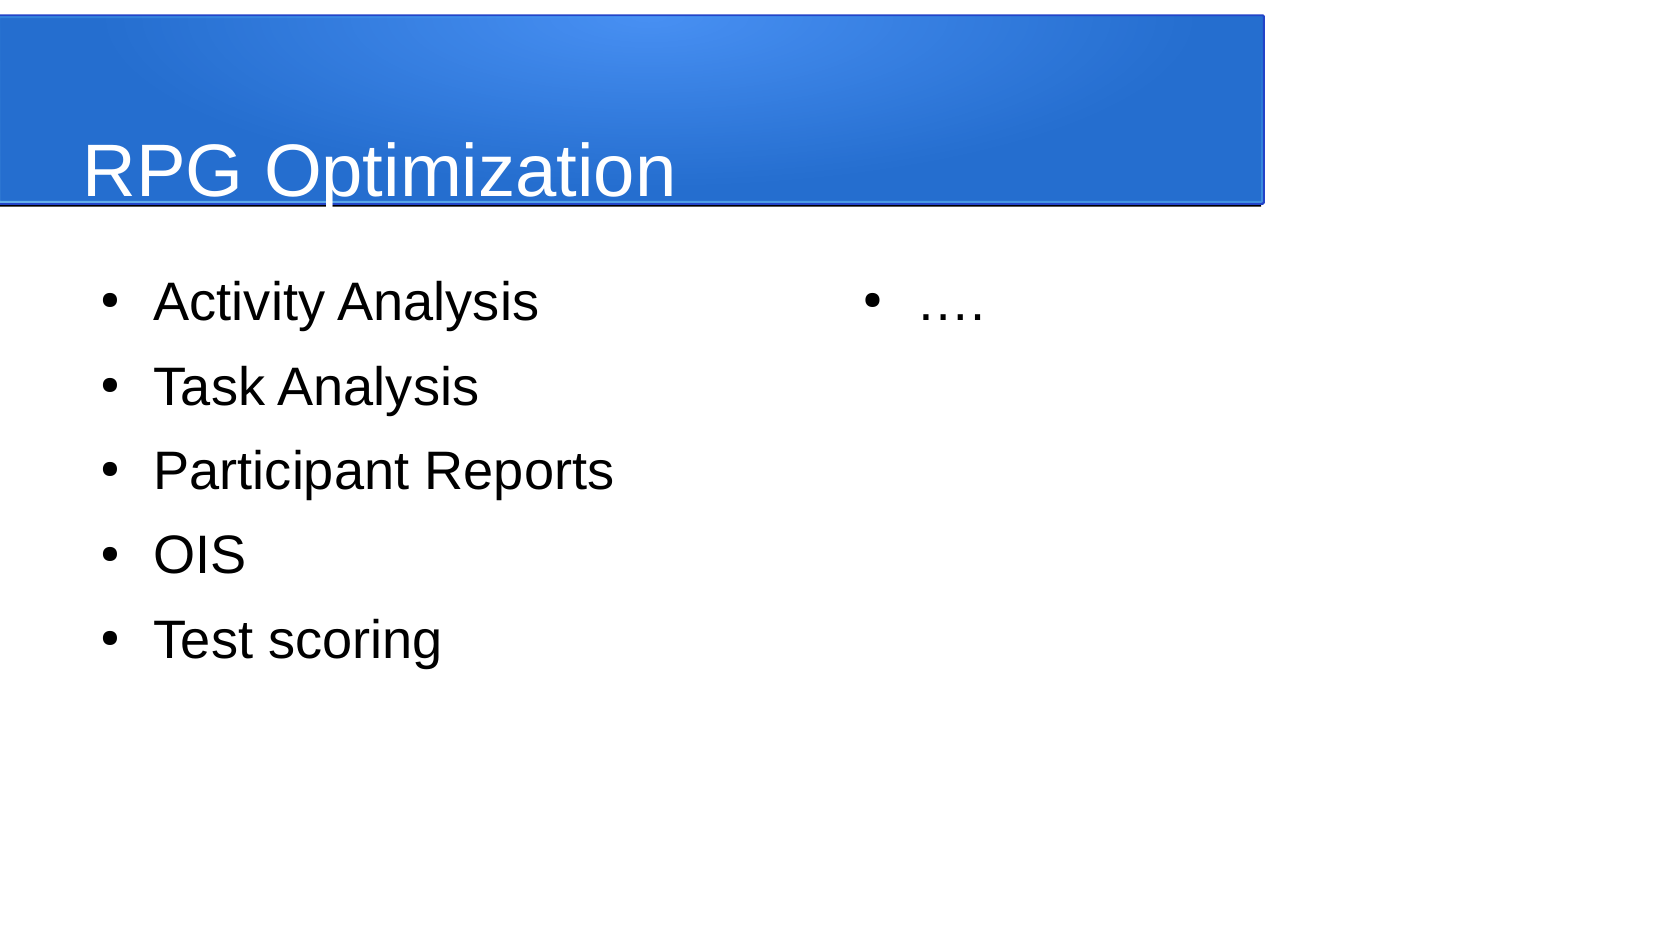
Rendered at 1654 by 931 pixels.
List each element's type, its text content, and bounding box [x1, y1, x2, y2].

list Activity Analysis Task Analysis Participant Reports OIS Test scoring [82, 271, 809, 758]
title RPG Optimization [82, 92, 1571, 249]
list …. [845, 271, 1572, 758]
